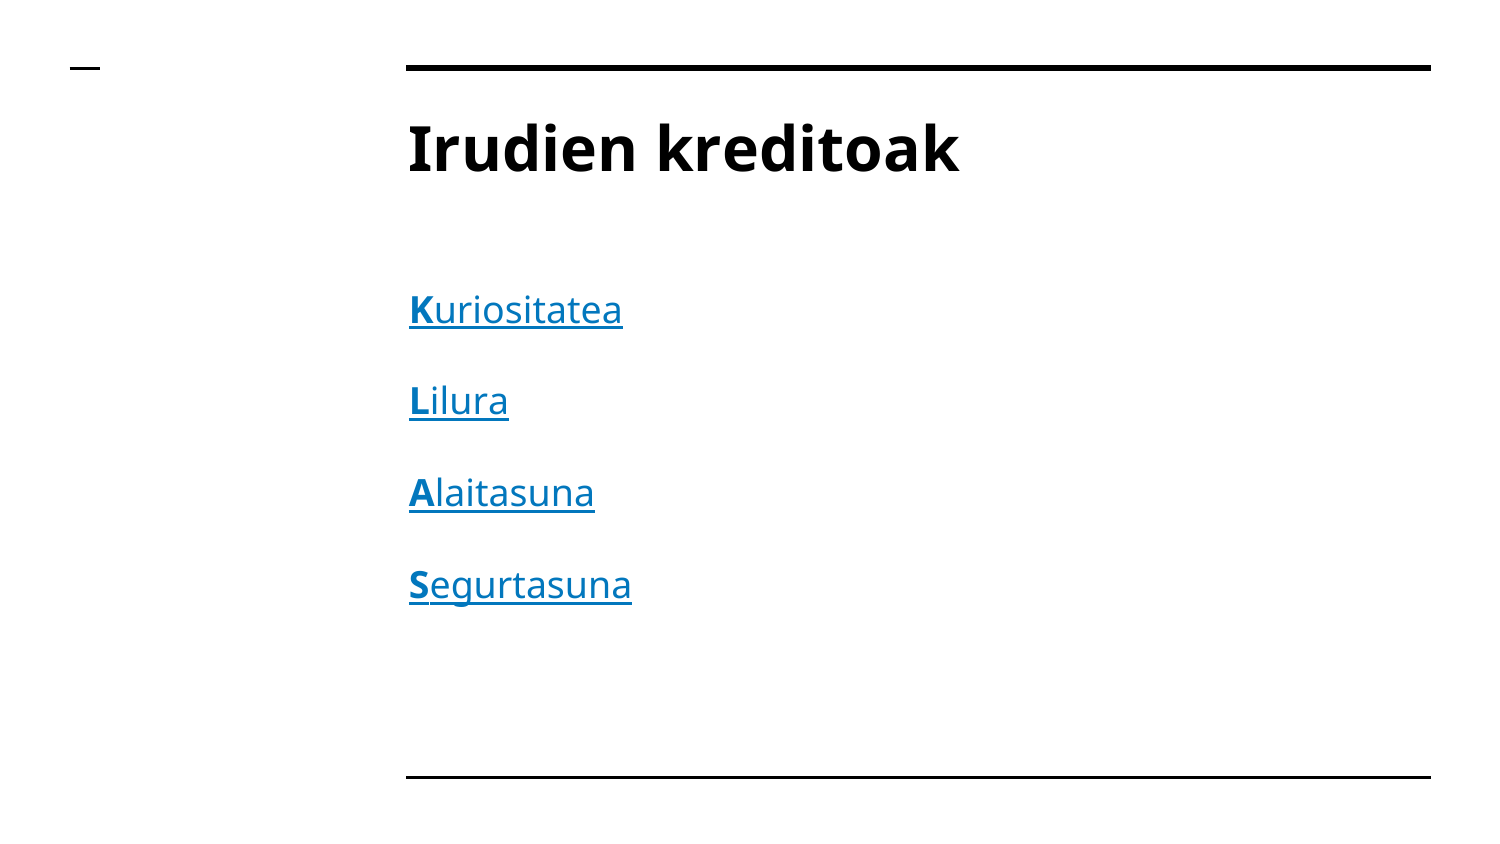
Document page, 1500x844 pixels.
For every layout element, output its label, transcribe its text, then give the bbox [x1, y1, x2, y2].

list Kuriositatea Lilura Alaitasuna Segurtasuna [393, 262, 1431, 756]
title Irudien kreditoak [393, 94, 1431, 199]
